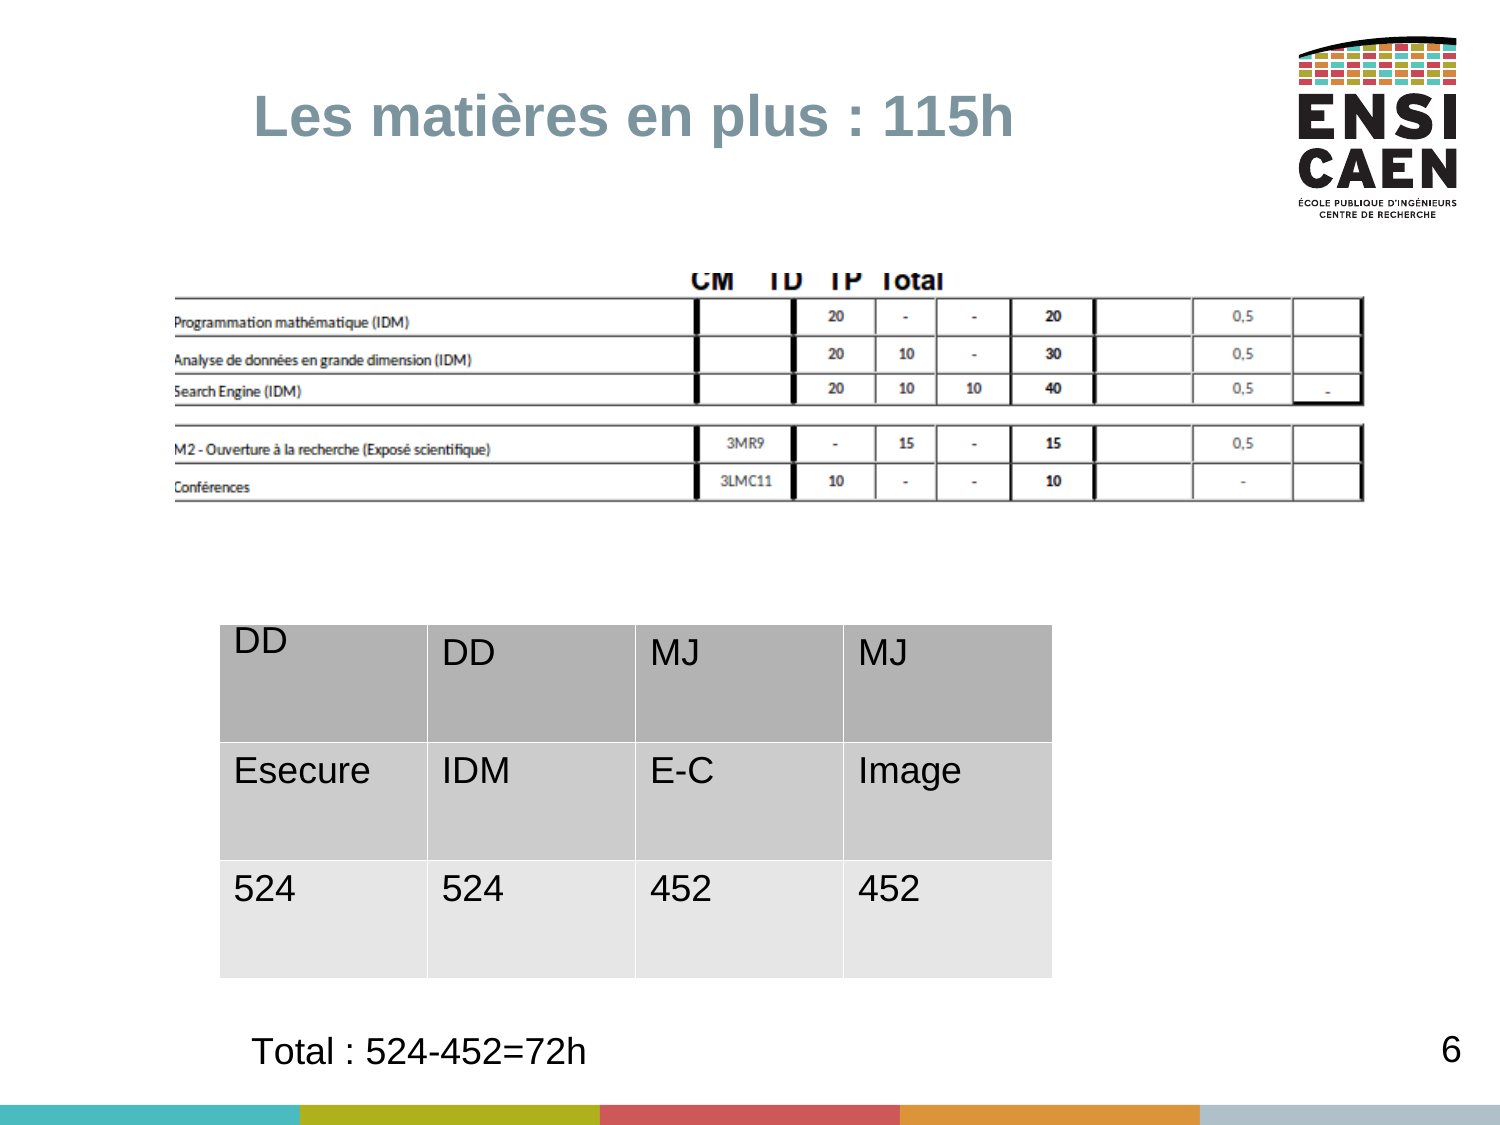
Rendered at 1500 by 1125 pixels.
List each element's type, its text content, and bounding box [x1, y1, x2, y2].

table_cell Esecure [220, 743, 427, 860]
table_cell E-C [636, 743, 843, 860]
table_header MJ [636, 625, 843, 742]
table_cell 524 [220, 861, 427, 978]
text_box Total : 524-452=72h [236, 1033, 602, 1094]
table_header MJ [844, 625, 1052, 742]
table_cell Image [844, 743, 1052, 860]
table_cell 452 [636, 861, 843, 978]
table_cell IDM [428, 743, 635, 860]
table_cell 524 [428, 861, 635, 978]
picture [175, 273, 1388, 532]
table_header DD [428, 625, 635, 742]
table_header DD [220, 625, 427, 742]
title Les matières en plus : 115h [0, 45, 1270, 200]
table_cell 452 [844, 861, 1052, 978]
